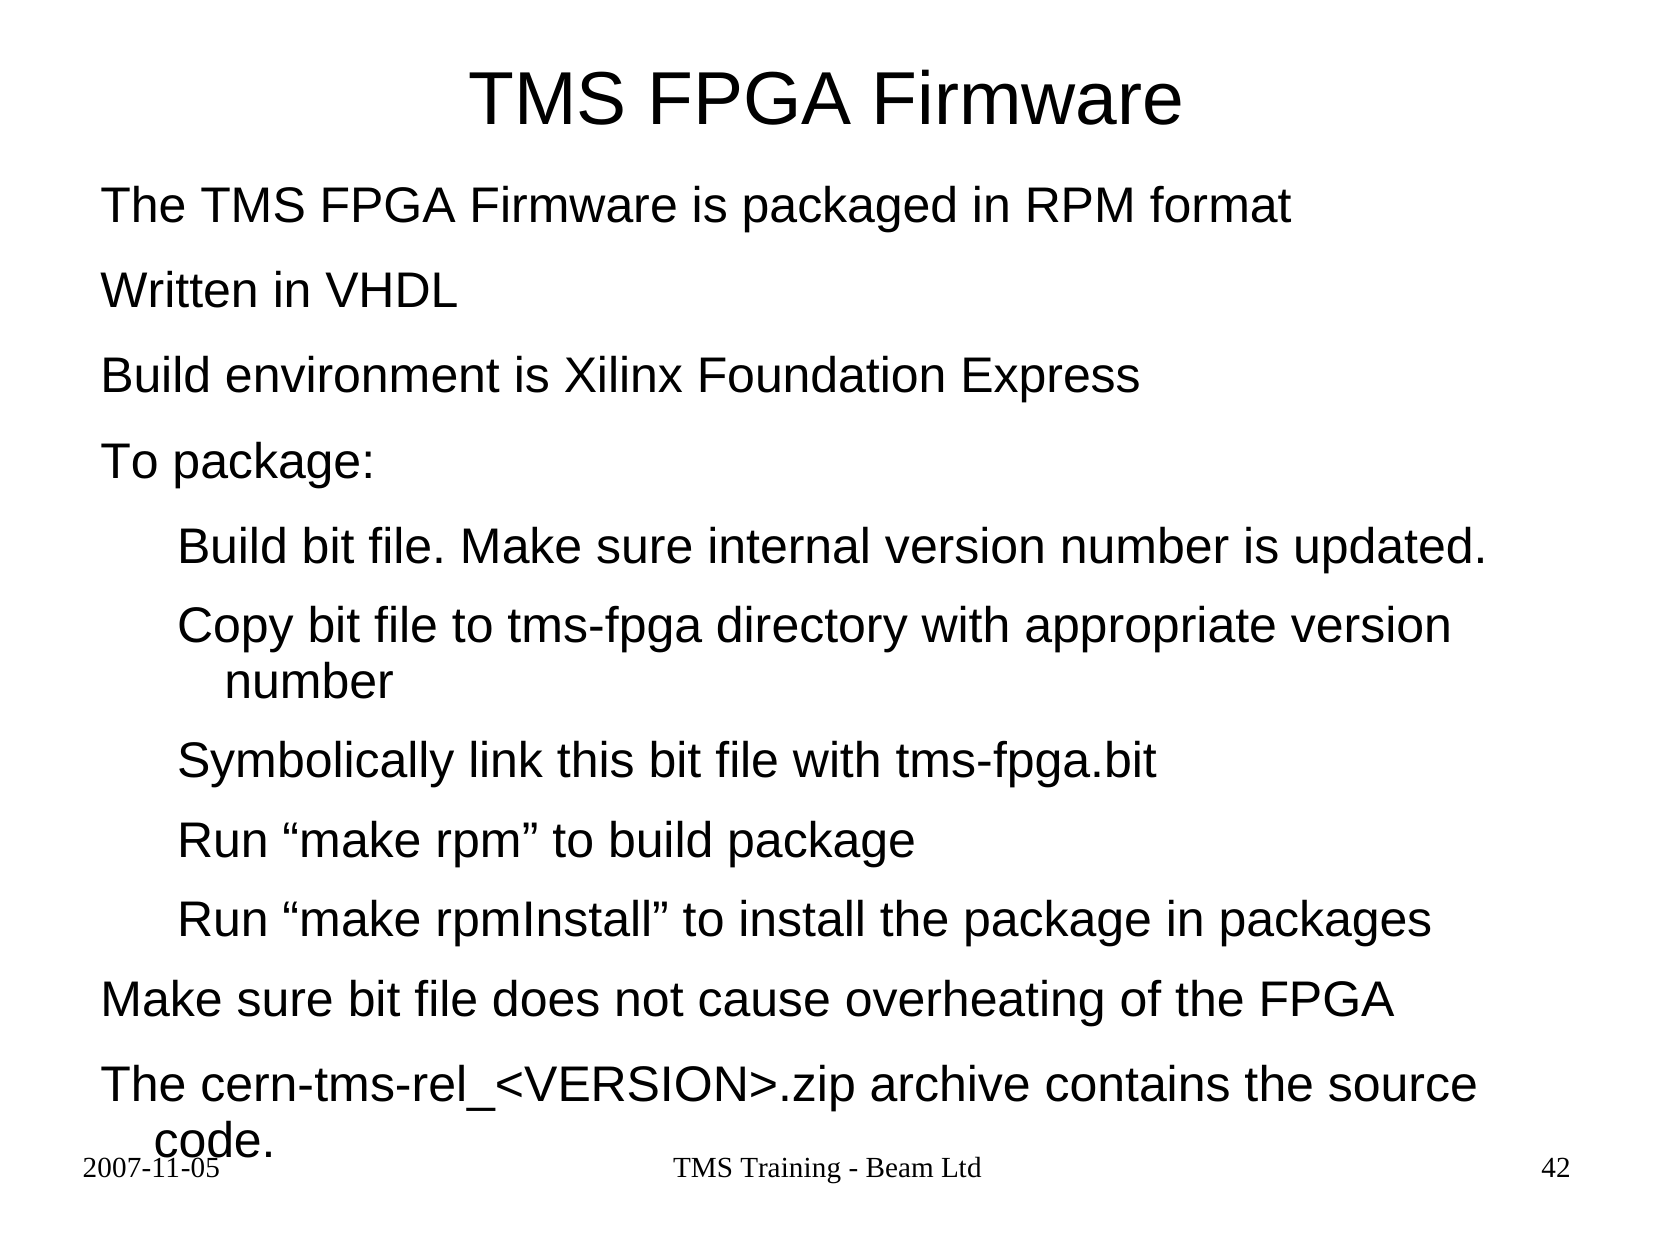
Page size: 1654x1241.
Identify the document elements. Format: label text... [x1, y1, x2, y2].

list The TMS FPGA Firmware is packaged in RPM format Written in VHDL Build environment is Xilinx Foundation Express To package: Build bit file. Make sure internal version number is updated. Copy bit file to tms-fpga directory with appropriate version number Symbolically link this bit file with tms-fpga.bit Run “make rpm” to build package Run “make rpmInstall” to install the package in packages Make sure bit file does not cause overheating of the FPGA The cern-tms-rel_<VERSION>.zip archive contains the source code. [82, 177, 1571, 1168]
title TMS FPGA Firmware [82, 49, 1571, 148]
